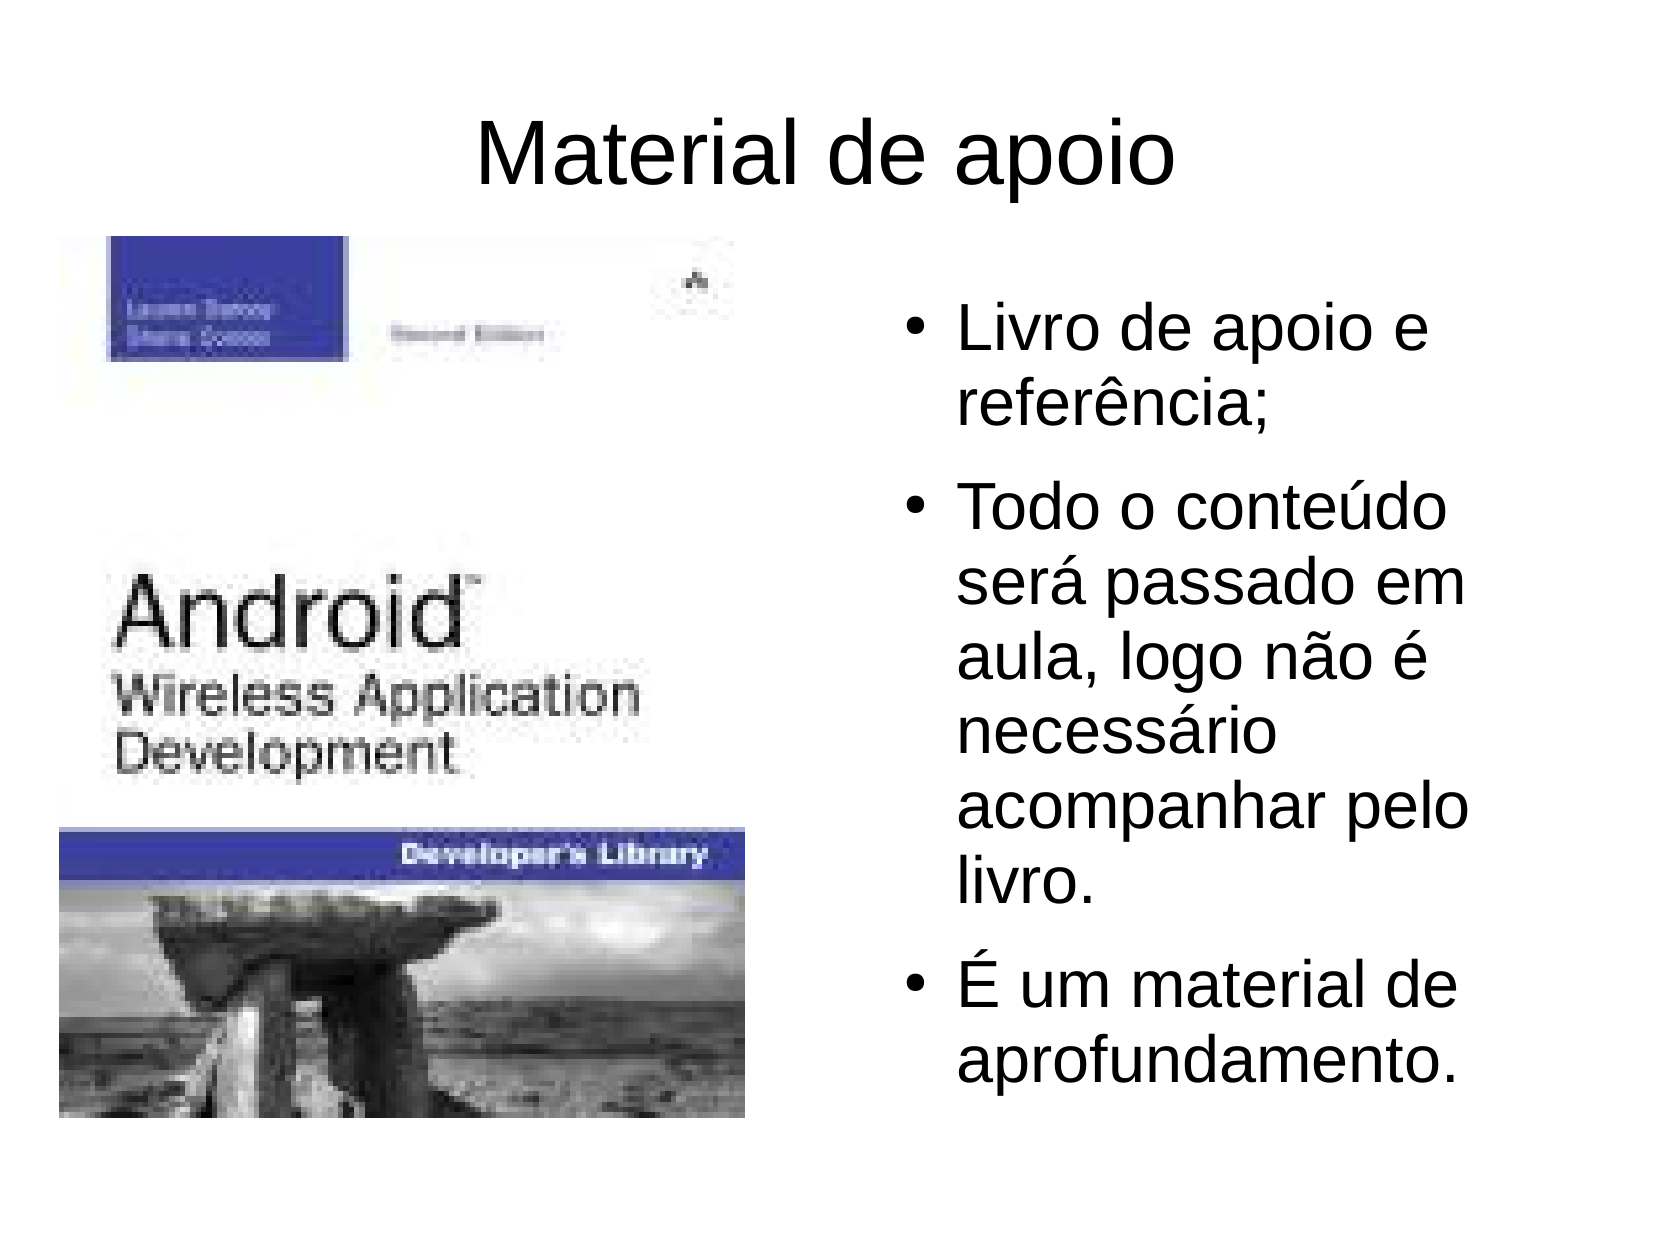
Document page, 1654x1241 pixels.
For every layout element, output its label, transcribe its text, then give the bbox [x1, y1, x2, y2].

title Material de apoio [82, 56, 1571, 250]
picture [59, 236, 745, 1118]
list Livro de apoio e referência; Todo o conteúdo será passado em aula, logo não é necessário acompanhar pelo livro. É um material de aprofundamento. [885, 290, 1571, 1109]
